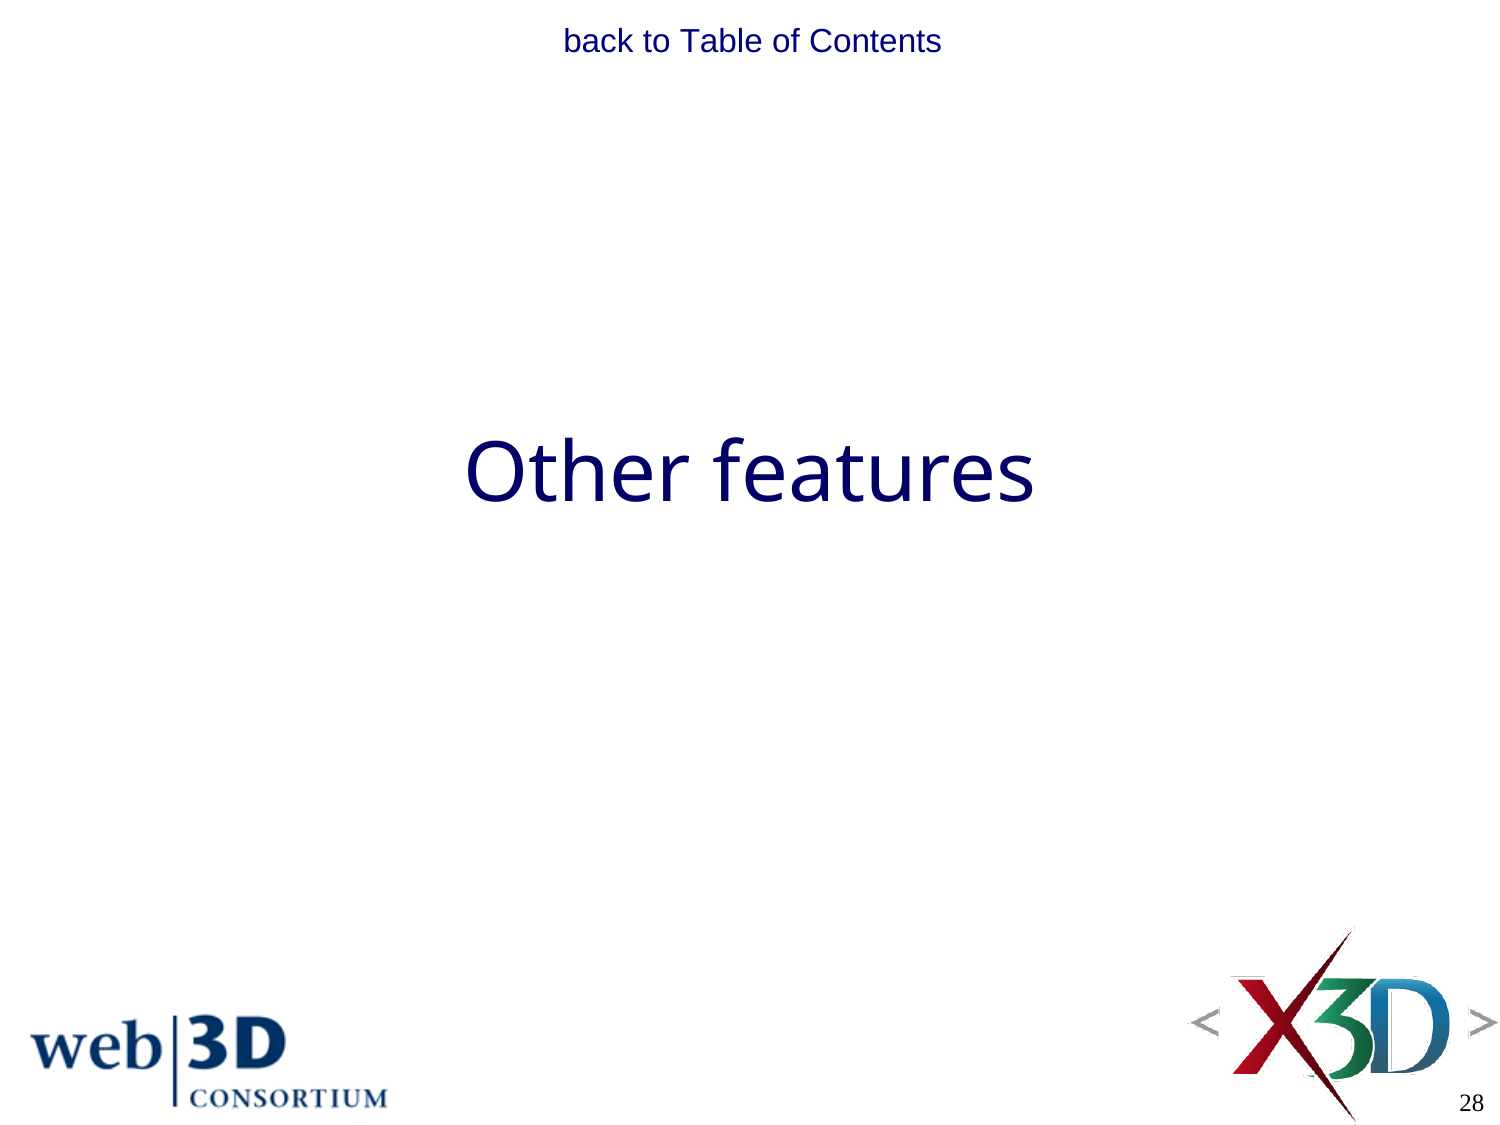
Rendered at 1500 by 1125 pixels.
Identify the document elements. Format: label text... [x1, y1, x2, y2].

text_box back to Table of Contents [548, 14, 958, 68]
picture [1187, 926, 1500, 1125]
picture [12, 998, 413, 1118]
title Other features [112, 374, 1388, 563]
